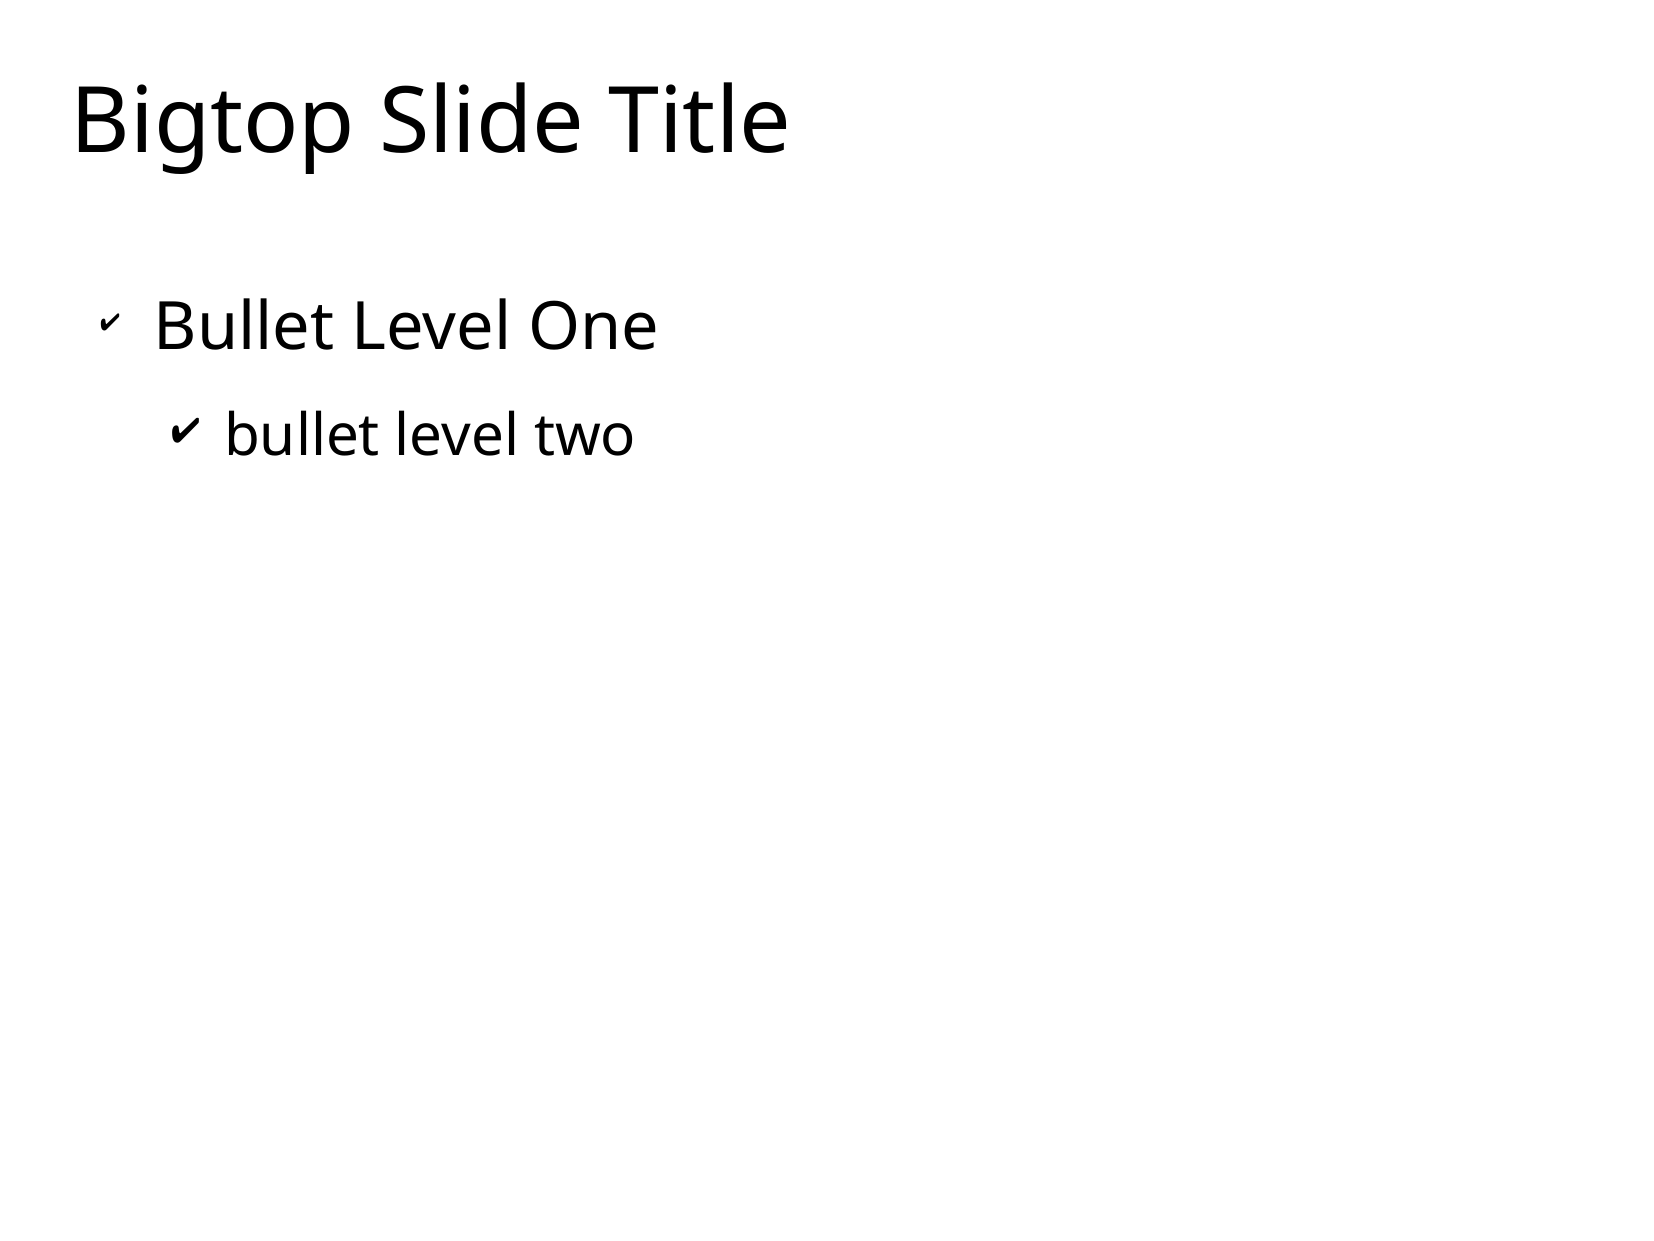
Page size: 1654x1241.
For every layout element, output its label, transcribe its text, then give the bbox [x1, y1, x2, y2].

title Bigtop Slide Title [70, 13, 1559, 222]
list Bullet Level One bullet level two [82, 278, 1571, 998]
